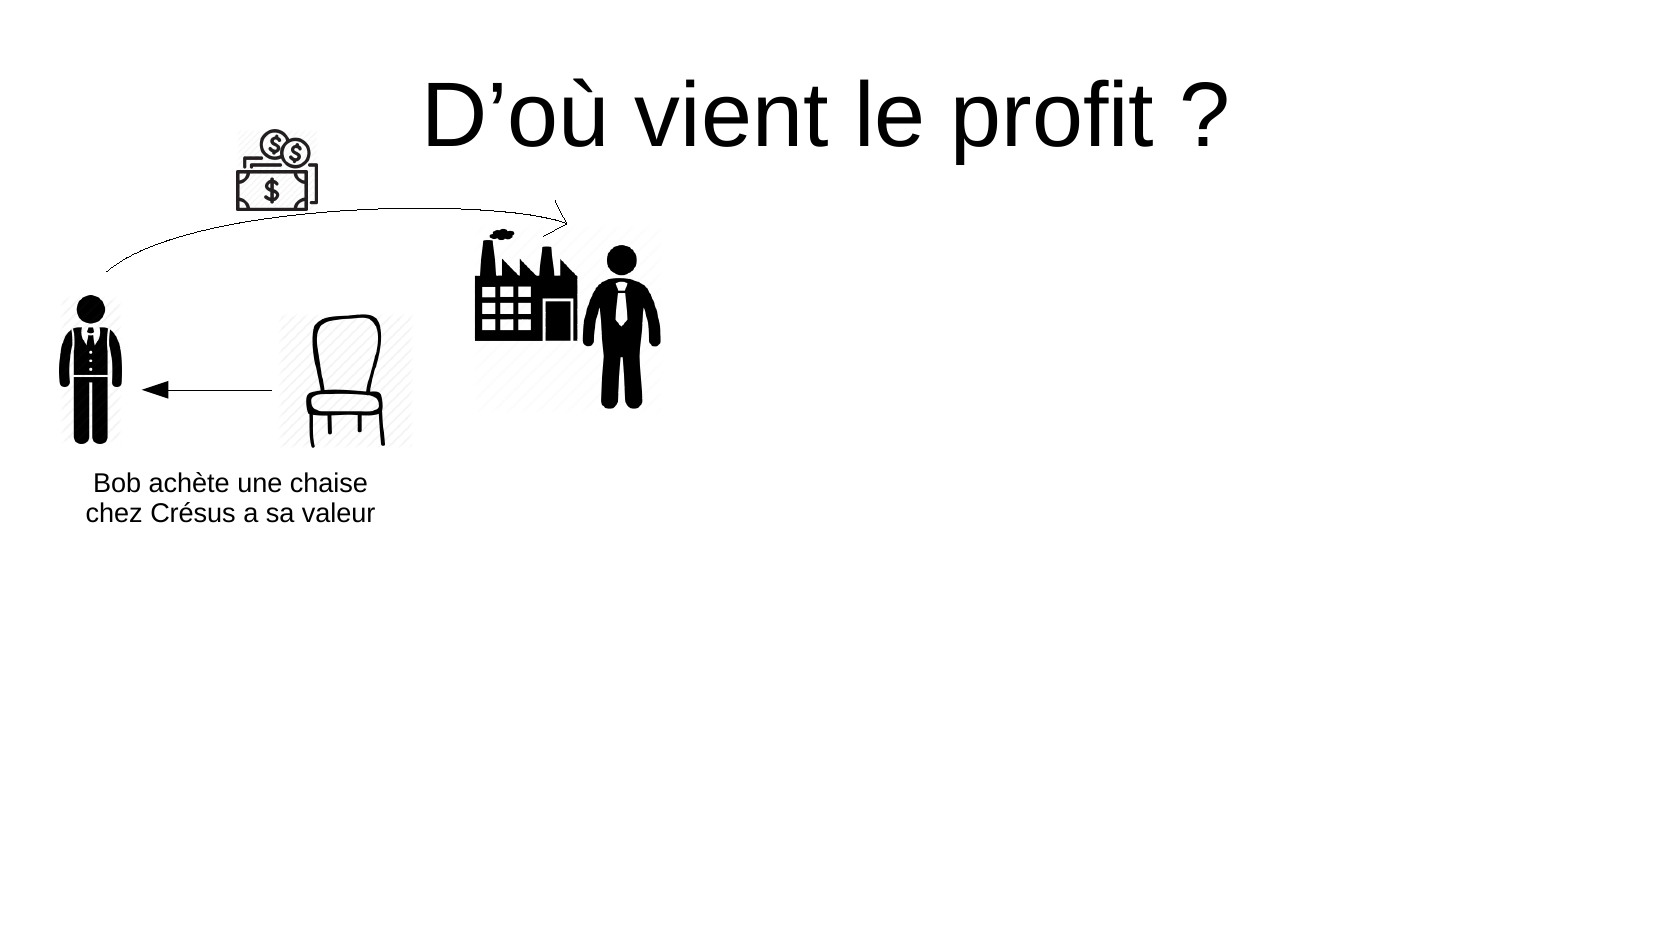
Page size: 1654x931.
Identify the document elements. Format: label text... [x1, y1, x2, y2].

picture [236, 129, 318, 211]
title D’où vient le profit ? [82, 37, 1571, 193]
picture [59, 295, 122, 444]
text_box Bob achète une chaise chez Crésus a sa valeur [59, 460, 402, 556]
picture [472, 223, 663, 414]
picture [277, 312, 414, 449]
